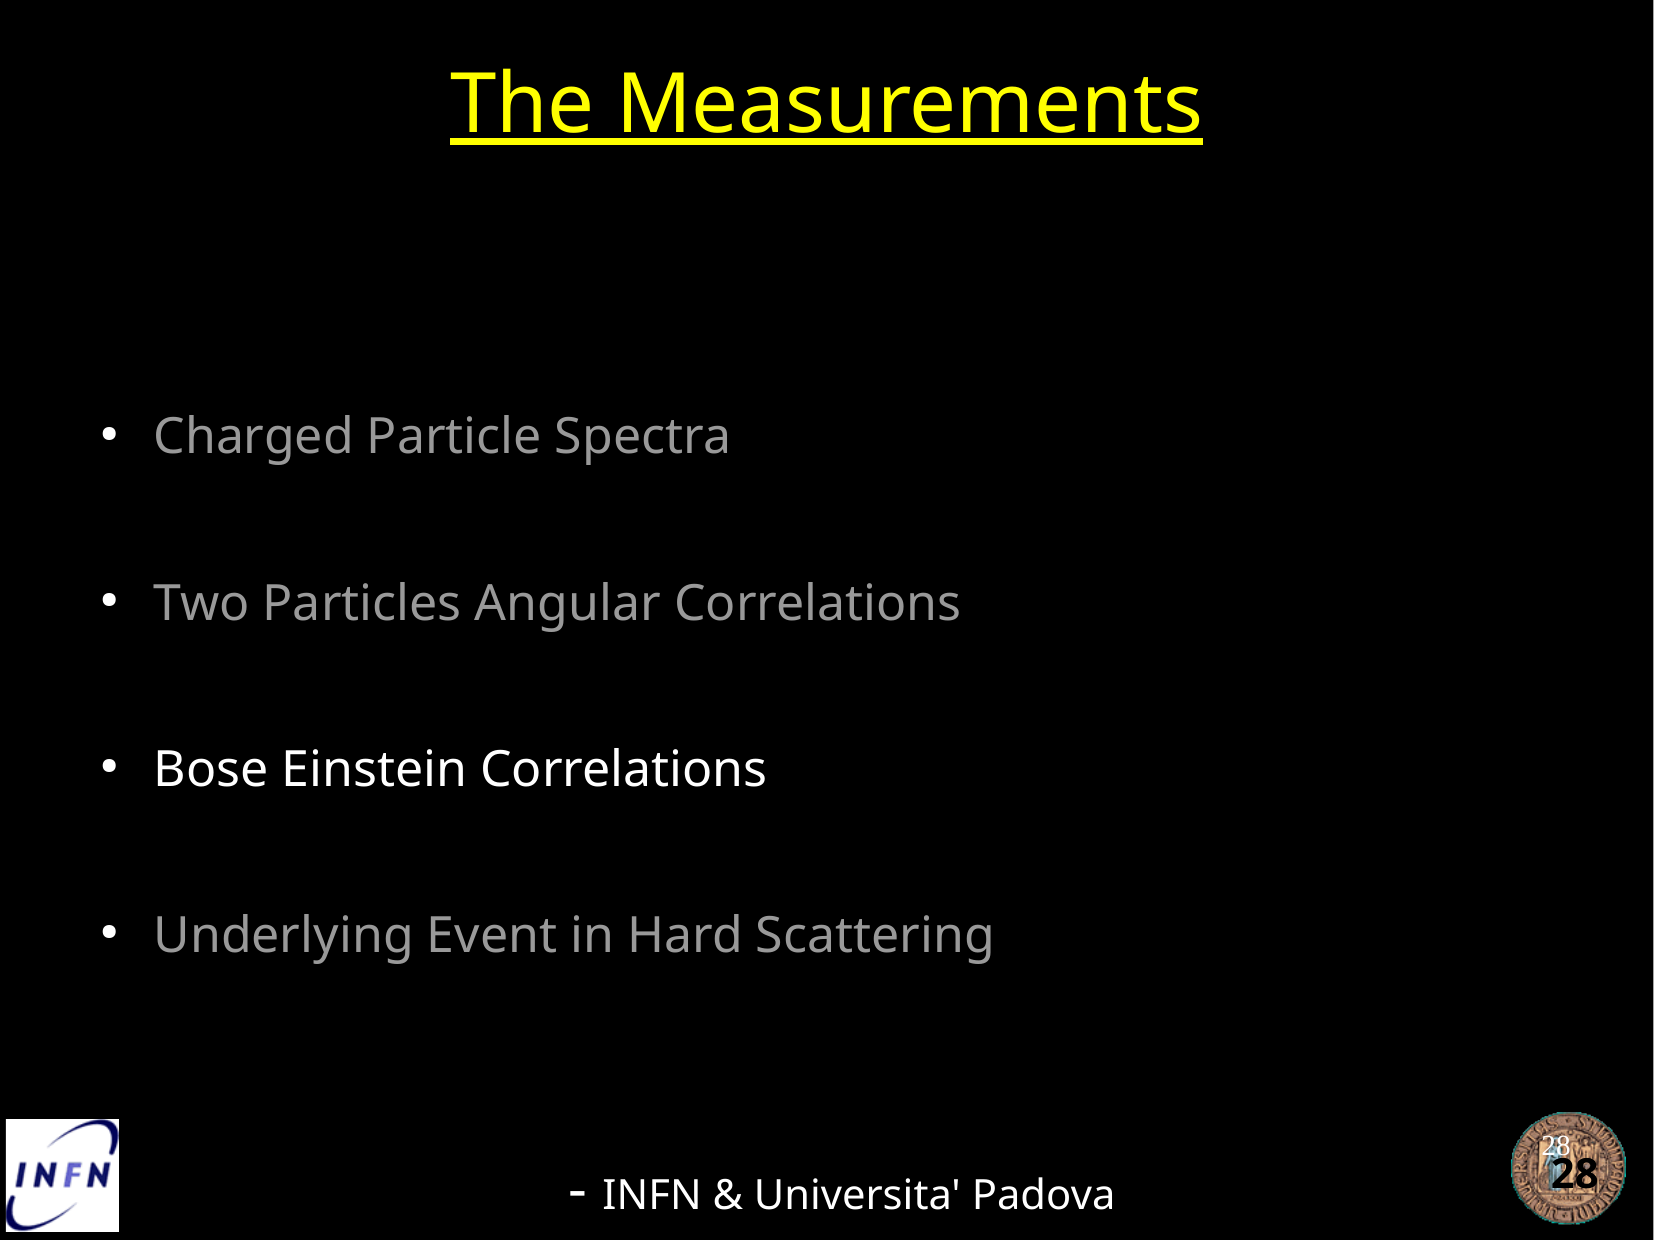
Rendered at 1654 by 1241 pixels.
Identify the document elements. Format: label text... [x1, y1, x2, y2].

list Charged Particle Spectra Two Particles Angular Correlations Bose Einstein Correlations Underlying Event in Hard Scattering [82, 332, 1571, 841]
picture [1511, 1111, 1626, 1226]
title The Measurements [82, 43, 1571, 157]
picture [5, 1119, 119, 1232]
